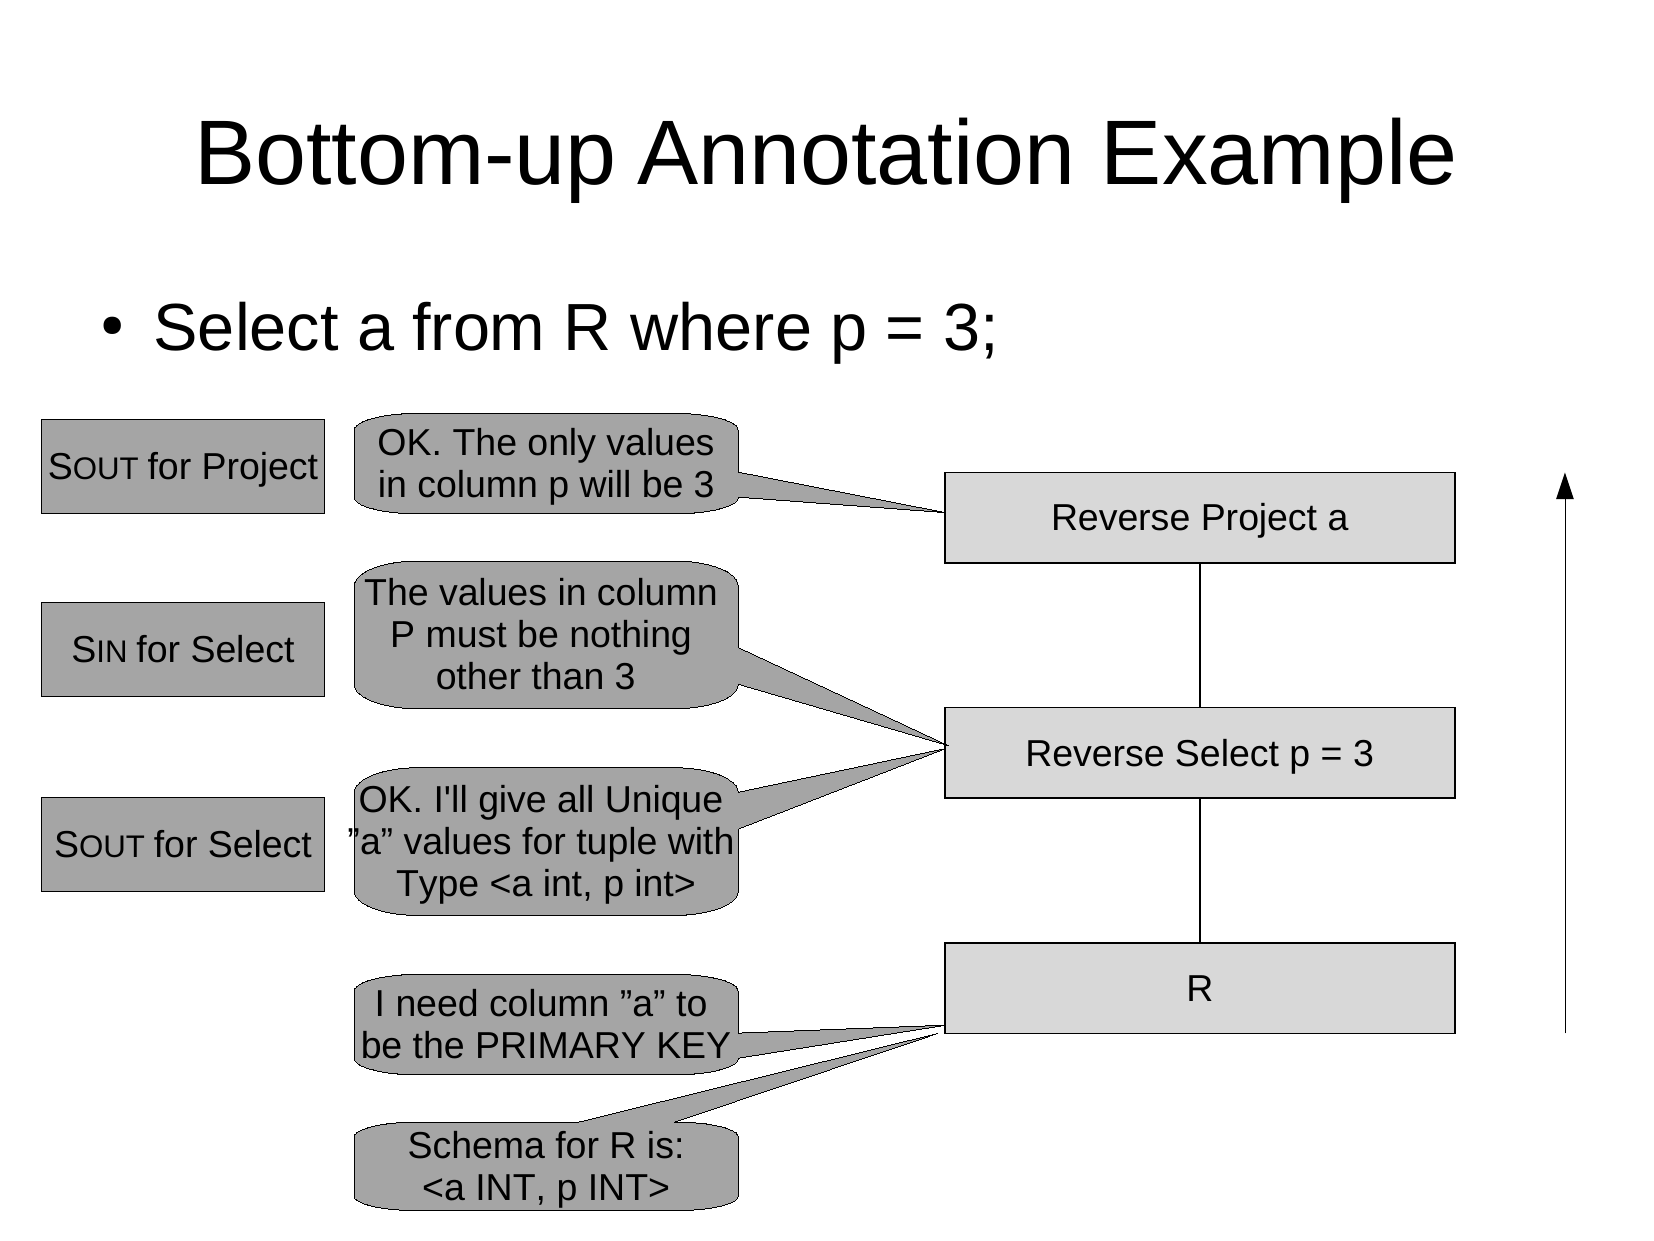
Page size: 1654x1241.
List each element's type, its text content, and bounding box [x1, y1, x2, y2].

text_box SIN for Select [41, 602, 325, 697]
text_box Schema for R is: <a INT, p INT> [354, 1033, 938, 1211]
text_box SOUT for Project [41, 419, 325, 514]
text_box R [944, 942, 1455, 1034]
text_box The values in column P must be nothing other than 3 [354, 561, 949, 746]
list Select a from R where p = 3; [82, 290, 1571, 1109]
text_box Reverse Project a [944, 472, 1455, 563]
text_box I need column ”a” to be the PRIMARY KEY [354, 974, 946, 1075]
text_box OK. The only values in column p will be 3 [354, 413, 946, 514]
text_box Reverse Select p = 3 [944, 707, 1455, 799]
text_box OK. I'll give all Unique ”a” values for tuple with Type <a int, p int> [354, 748, 946, 916]
text_box SOUT for Select [41, 797, 325, 892]
title Bottom-up Annotation Example [82, 56, 1571, 250]
